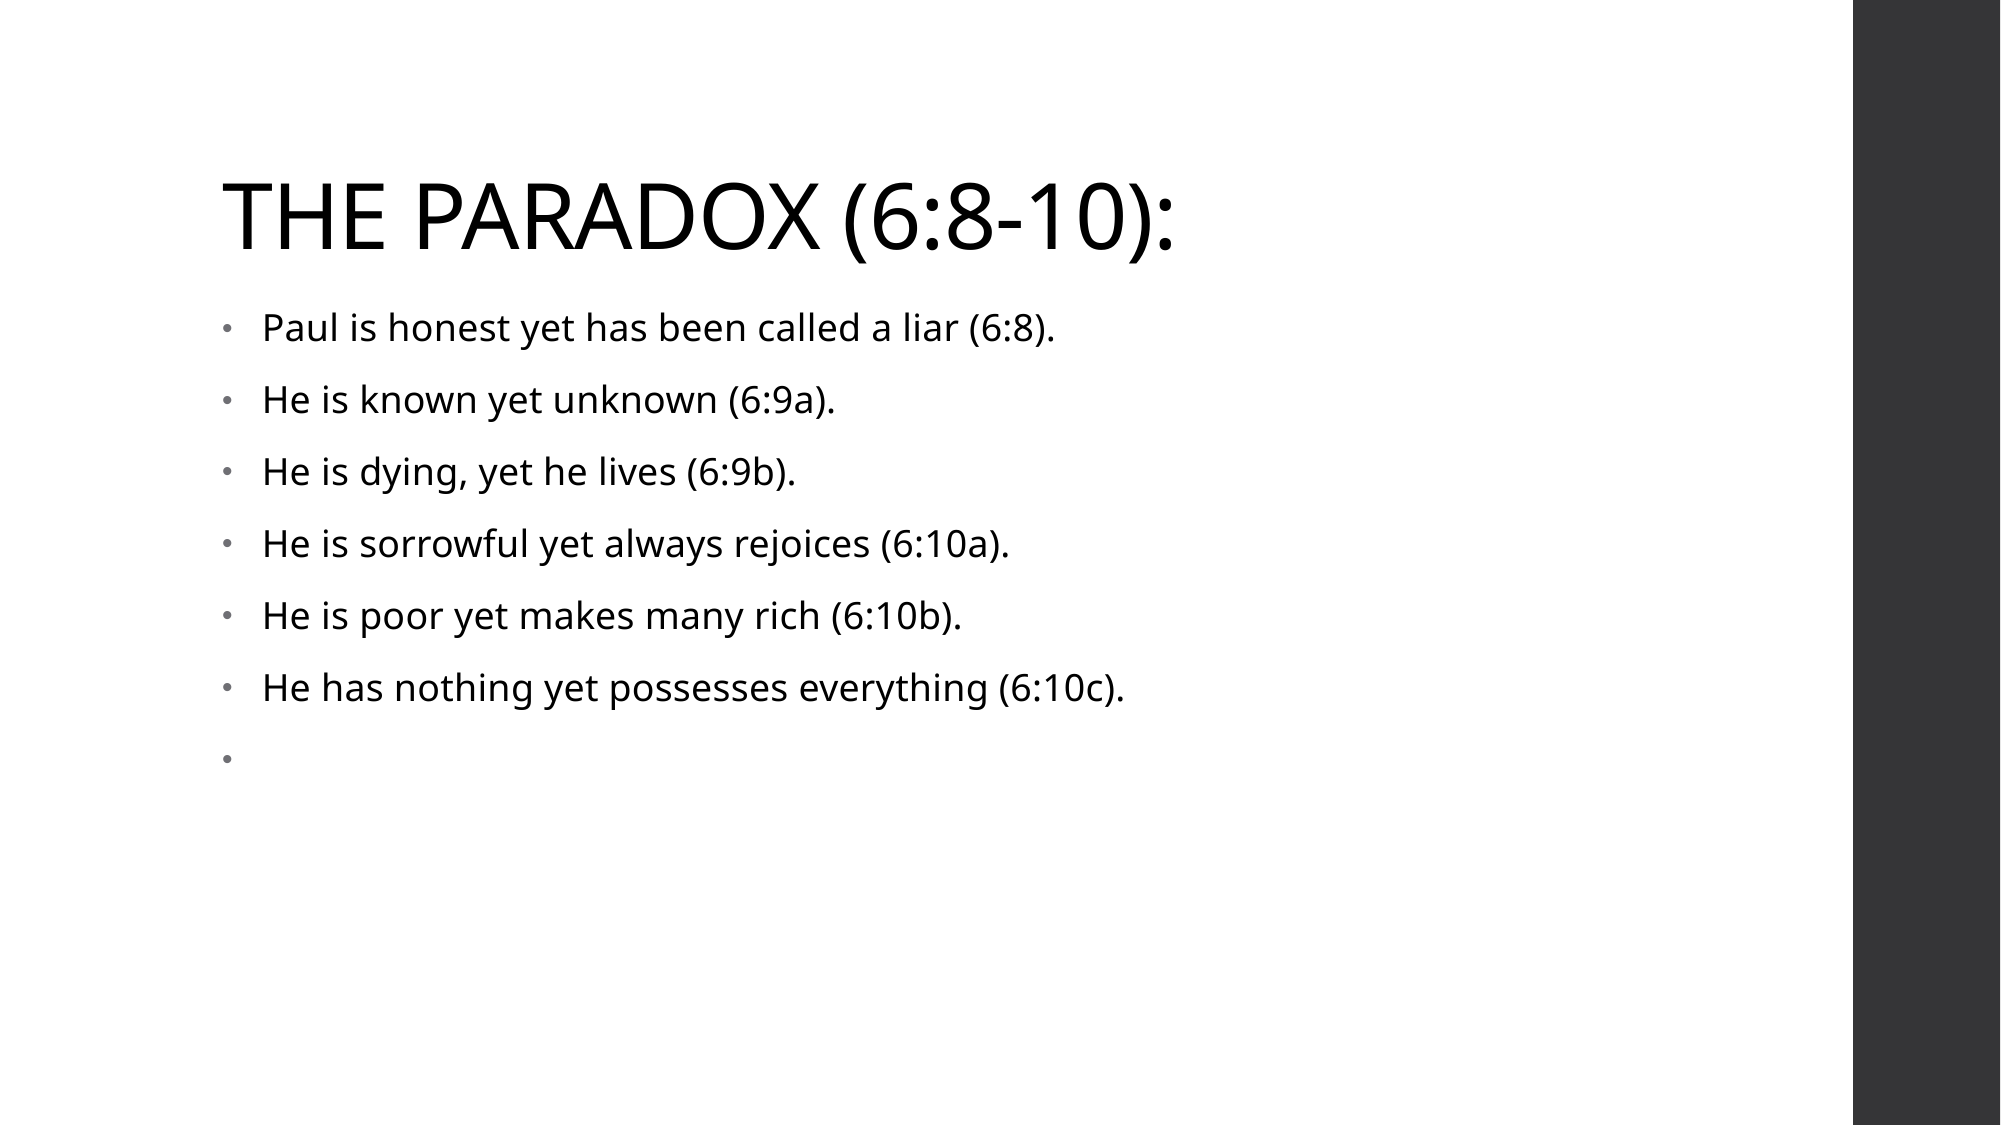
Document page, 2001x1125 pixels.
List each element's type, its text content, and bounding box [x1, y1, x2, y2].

title THE PARADOX (6:8-10): [206, 60, 1797, 278]
list Paul is honest yet has been called a liar (6:8). He is known yet unknown (6:9a). He is dying, yet he lives (6:9b). He is sorrowful yet always rejoices (6:10a). He is poor yet makes many rich (6:10b). He has nothing yet possesses everything (6:10c). [206, 299, 1617, 1014]
